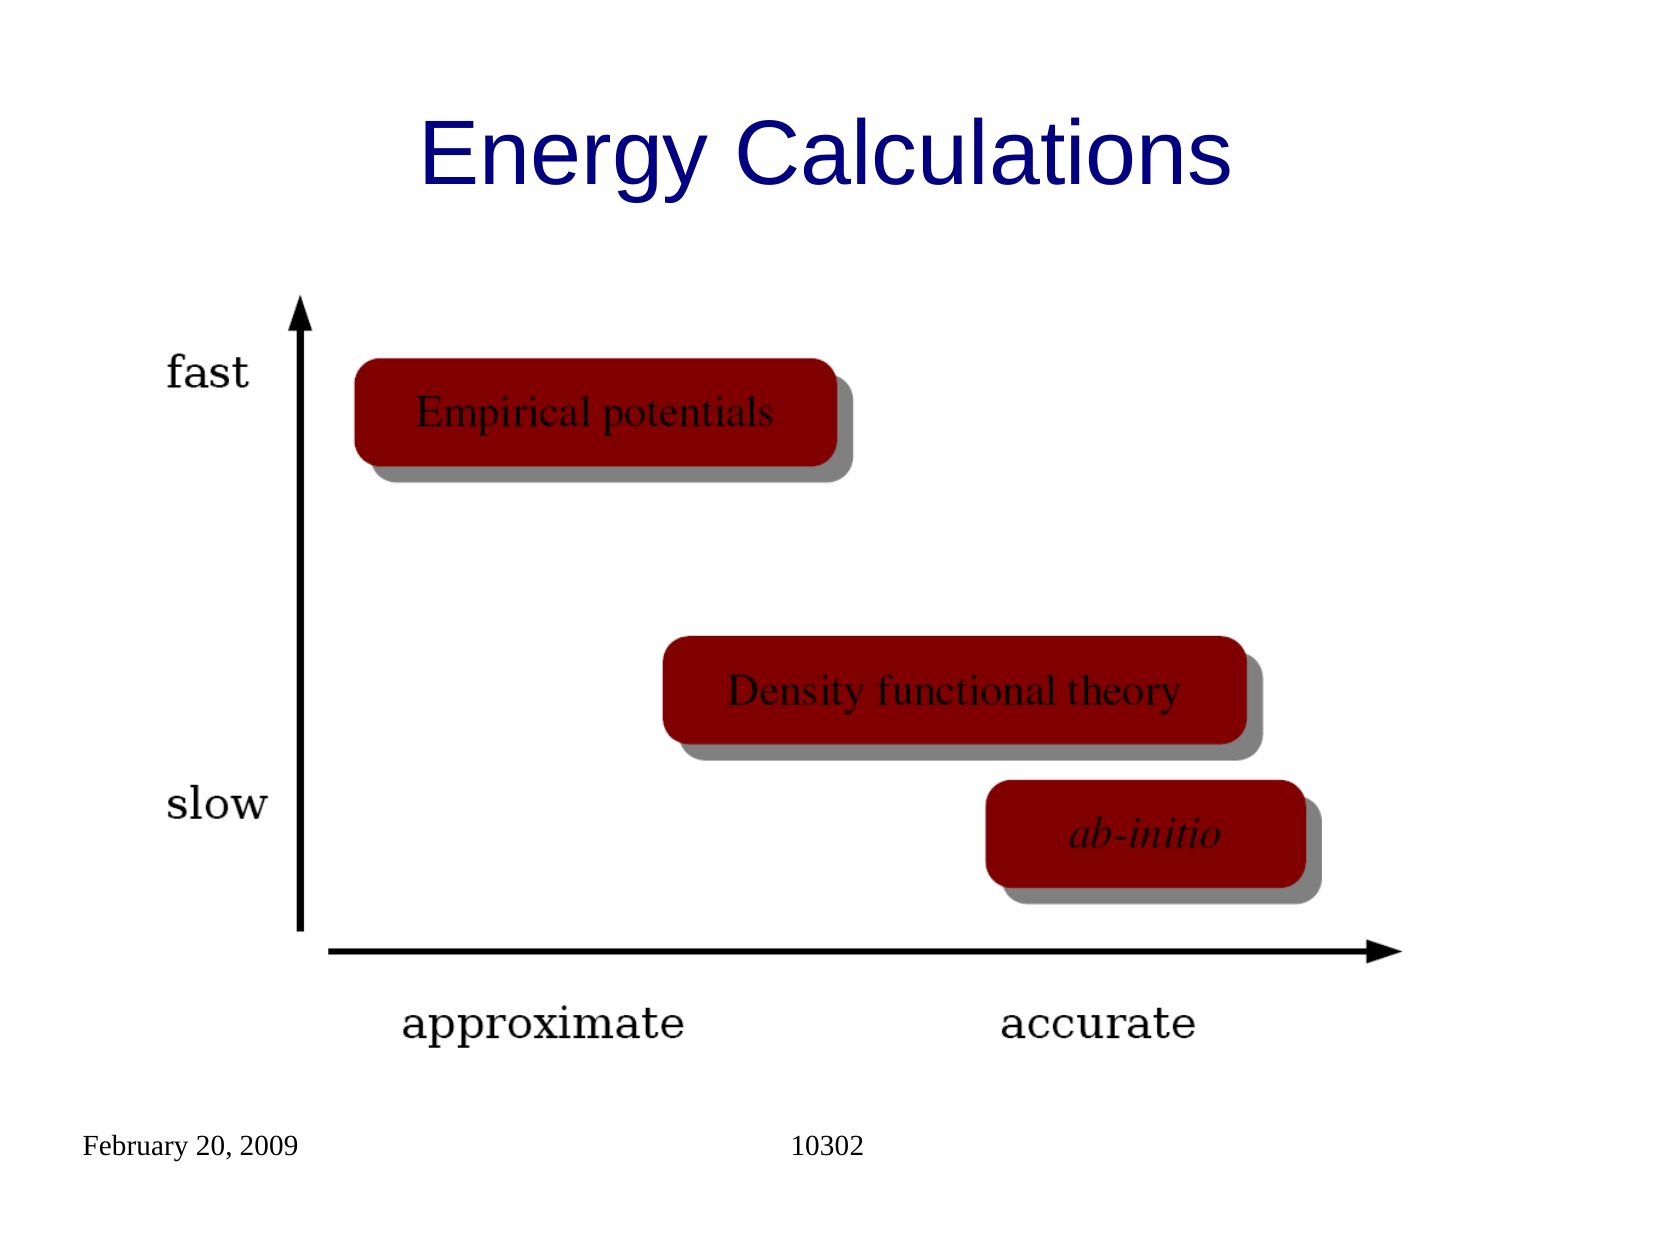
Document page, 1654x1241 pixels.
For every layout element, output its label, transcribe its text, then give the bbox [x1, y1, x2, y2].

picture [149, 281, 1419, 1060]
title Energy Calculations [82, 49, 1571, 257]
